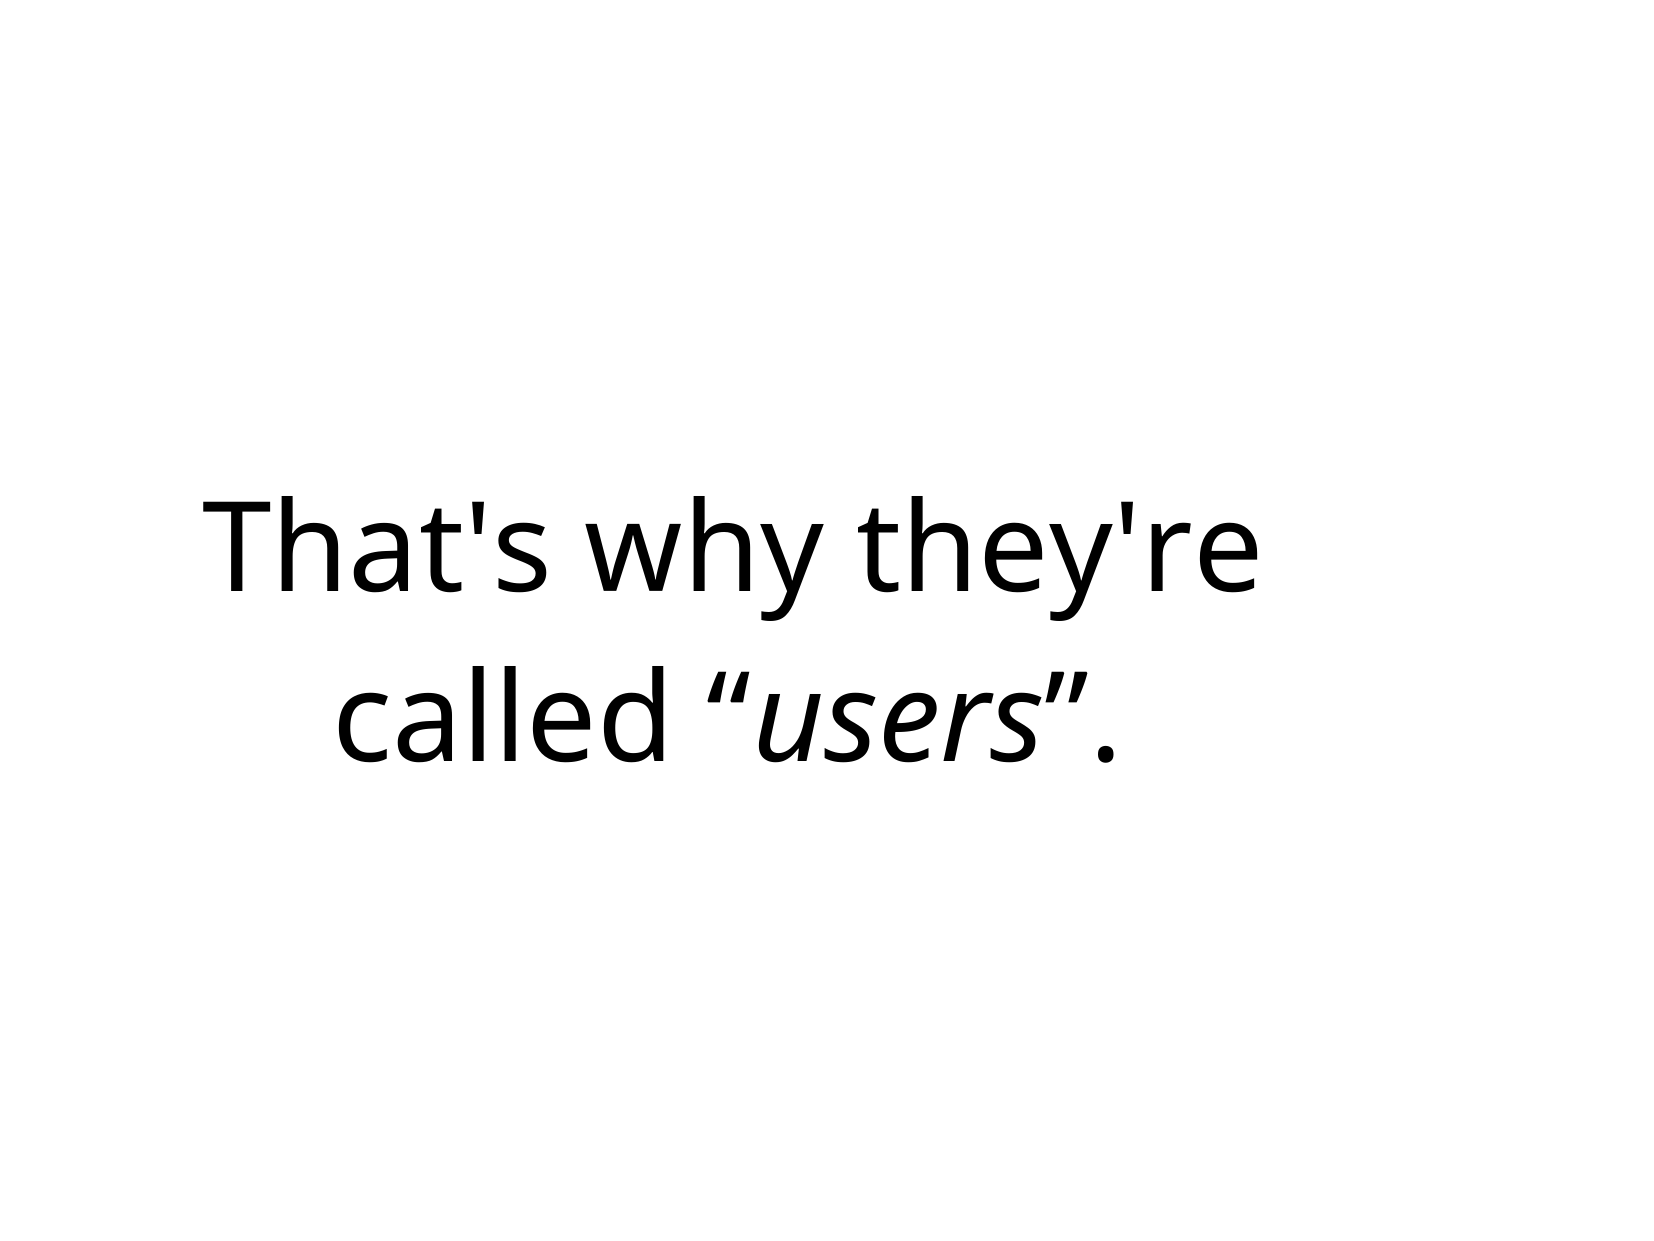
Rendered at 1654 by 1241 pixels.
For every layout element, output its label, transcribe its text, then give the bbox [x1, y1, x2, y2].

text_box That's why they're called “users”. [187, 450, 1328, 773]
